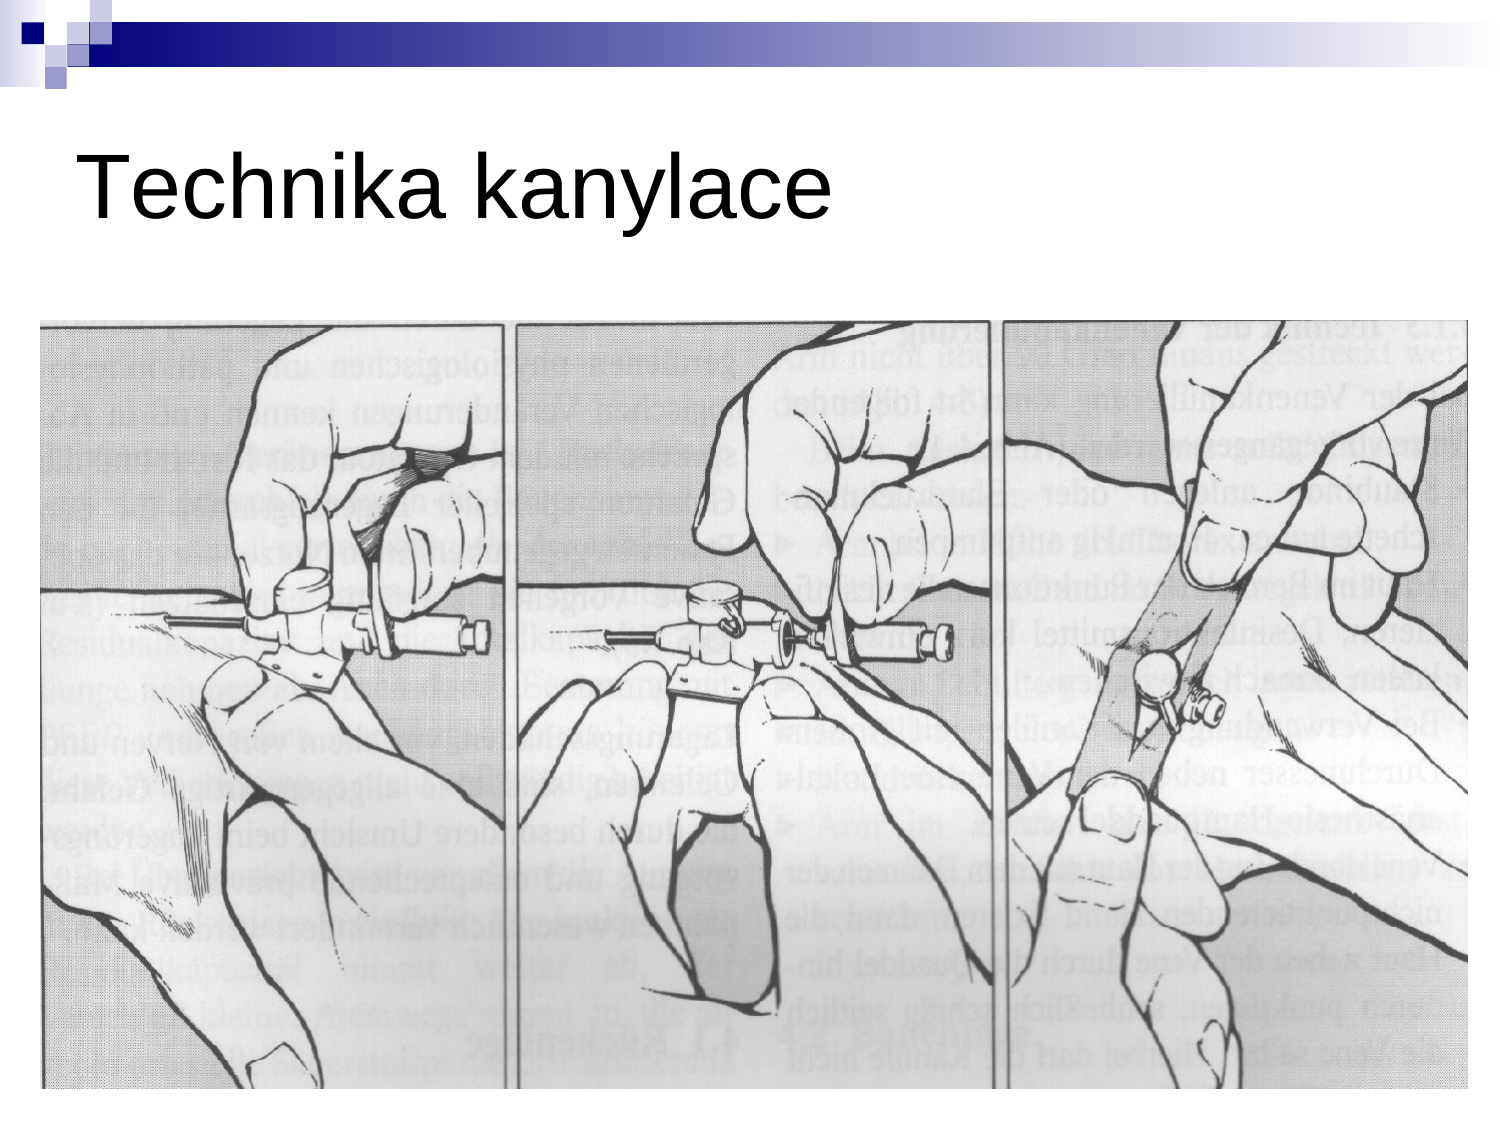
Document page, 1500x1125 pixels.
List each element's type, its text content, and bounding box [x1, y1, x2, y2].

title Technika kanylace [75, 75, 1426, 301]
picture [40, 320, 1468, 1089]
